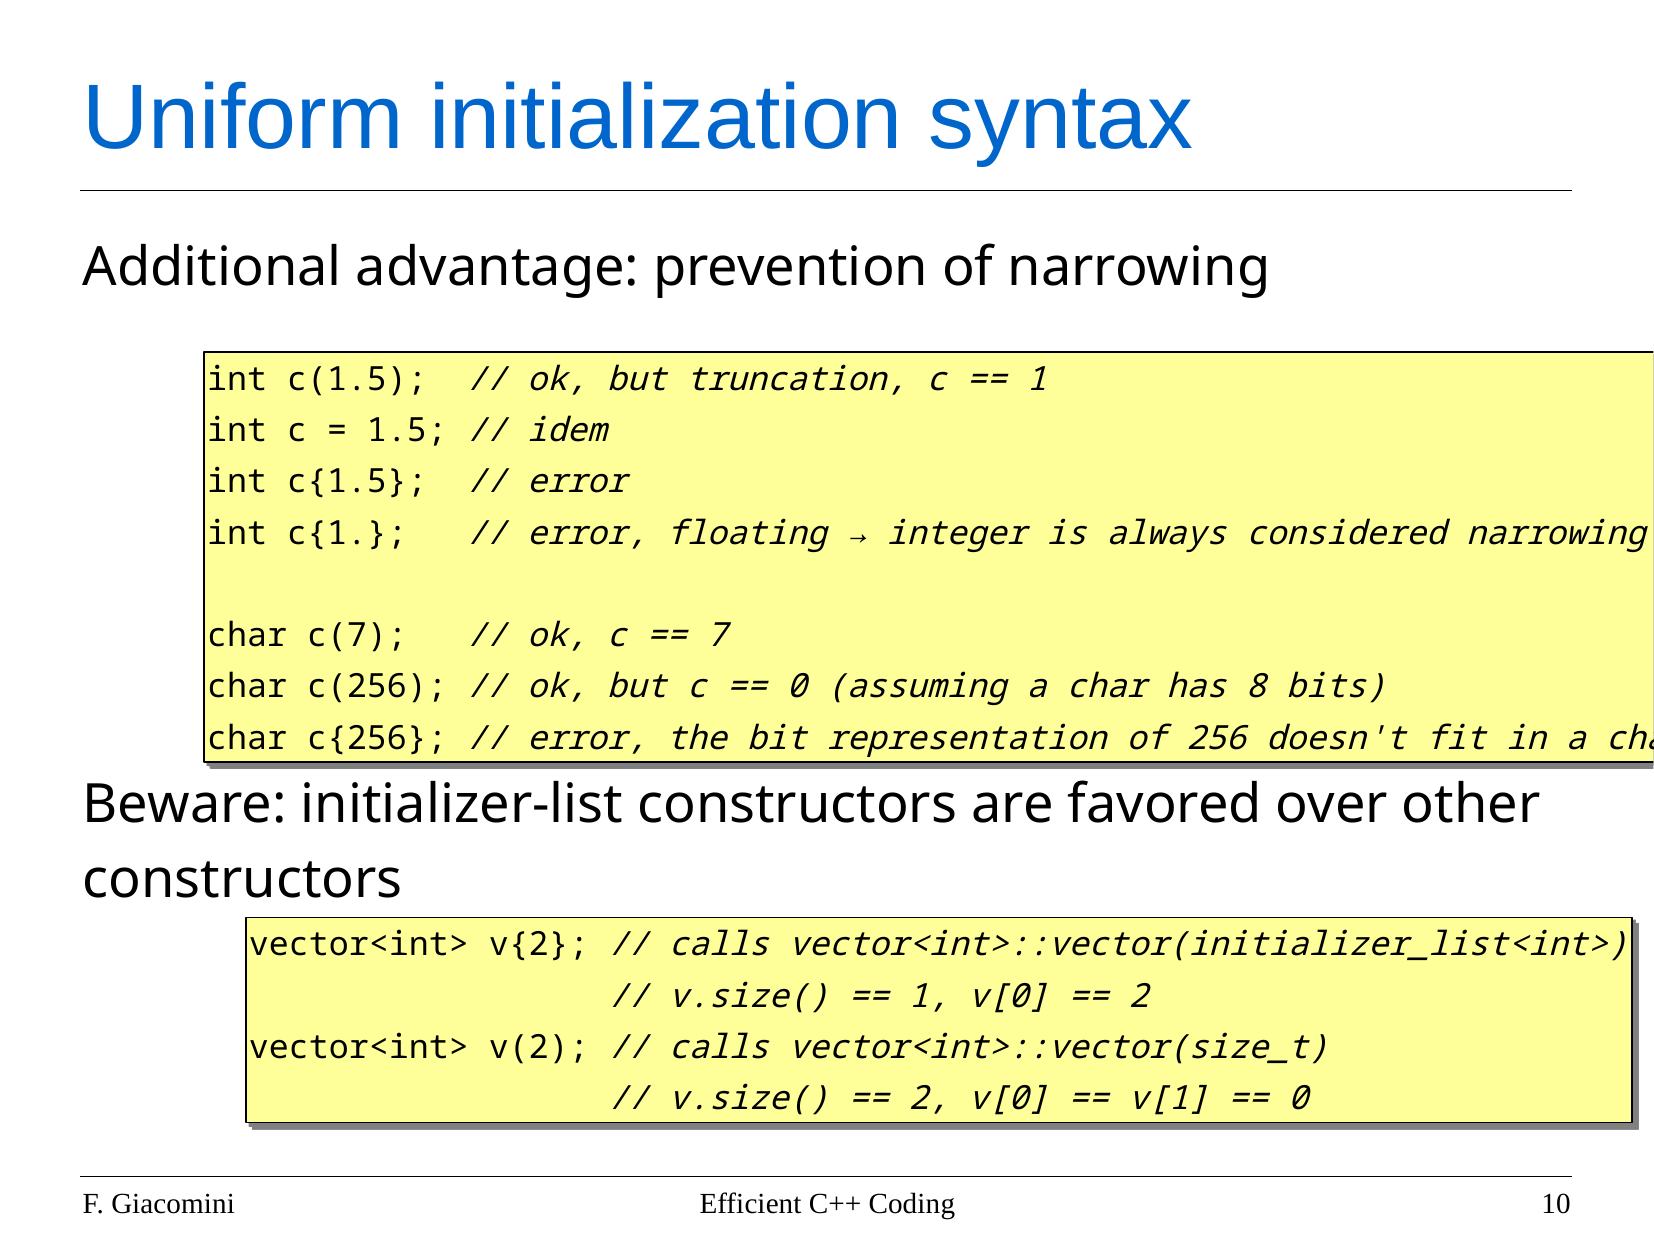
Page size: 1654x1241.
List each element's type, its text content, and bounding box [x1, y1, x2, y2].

list Additional advantage: prevention of narrowing [82, 227, 1571, 667]
text_box int c(1.5); // ok, but truncation, c == 1 int c = 1.5; // idem int c{1.5}; // error int c{1.}; // error, floating → integer is always considered narrowing char c(7); // ok, c == 7 char c(256); // ok, but c == 0 (assuming a char has 8 bits) char c{256}; // error, the bit representation of 256 doesn't fit in a char [203, 351, 1654, 762]
title Uniform initialization syntax [82, 49, 1571, 184]
text_box vector<int> v{2}; // calls vector<int>::vector(initializer_list<int>) // v.size() == 1, v[0] == 2 vector<int> v(2); // calls vector<int>::vector(size_t) // v.size() == 2, v[0] == v[1] == 0 [245, 917, 1632, 1123]
list Beware: initializer-list constructors are favored over other constructors [82, 765, 1571, 1109]
